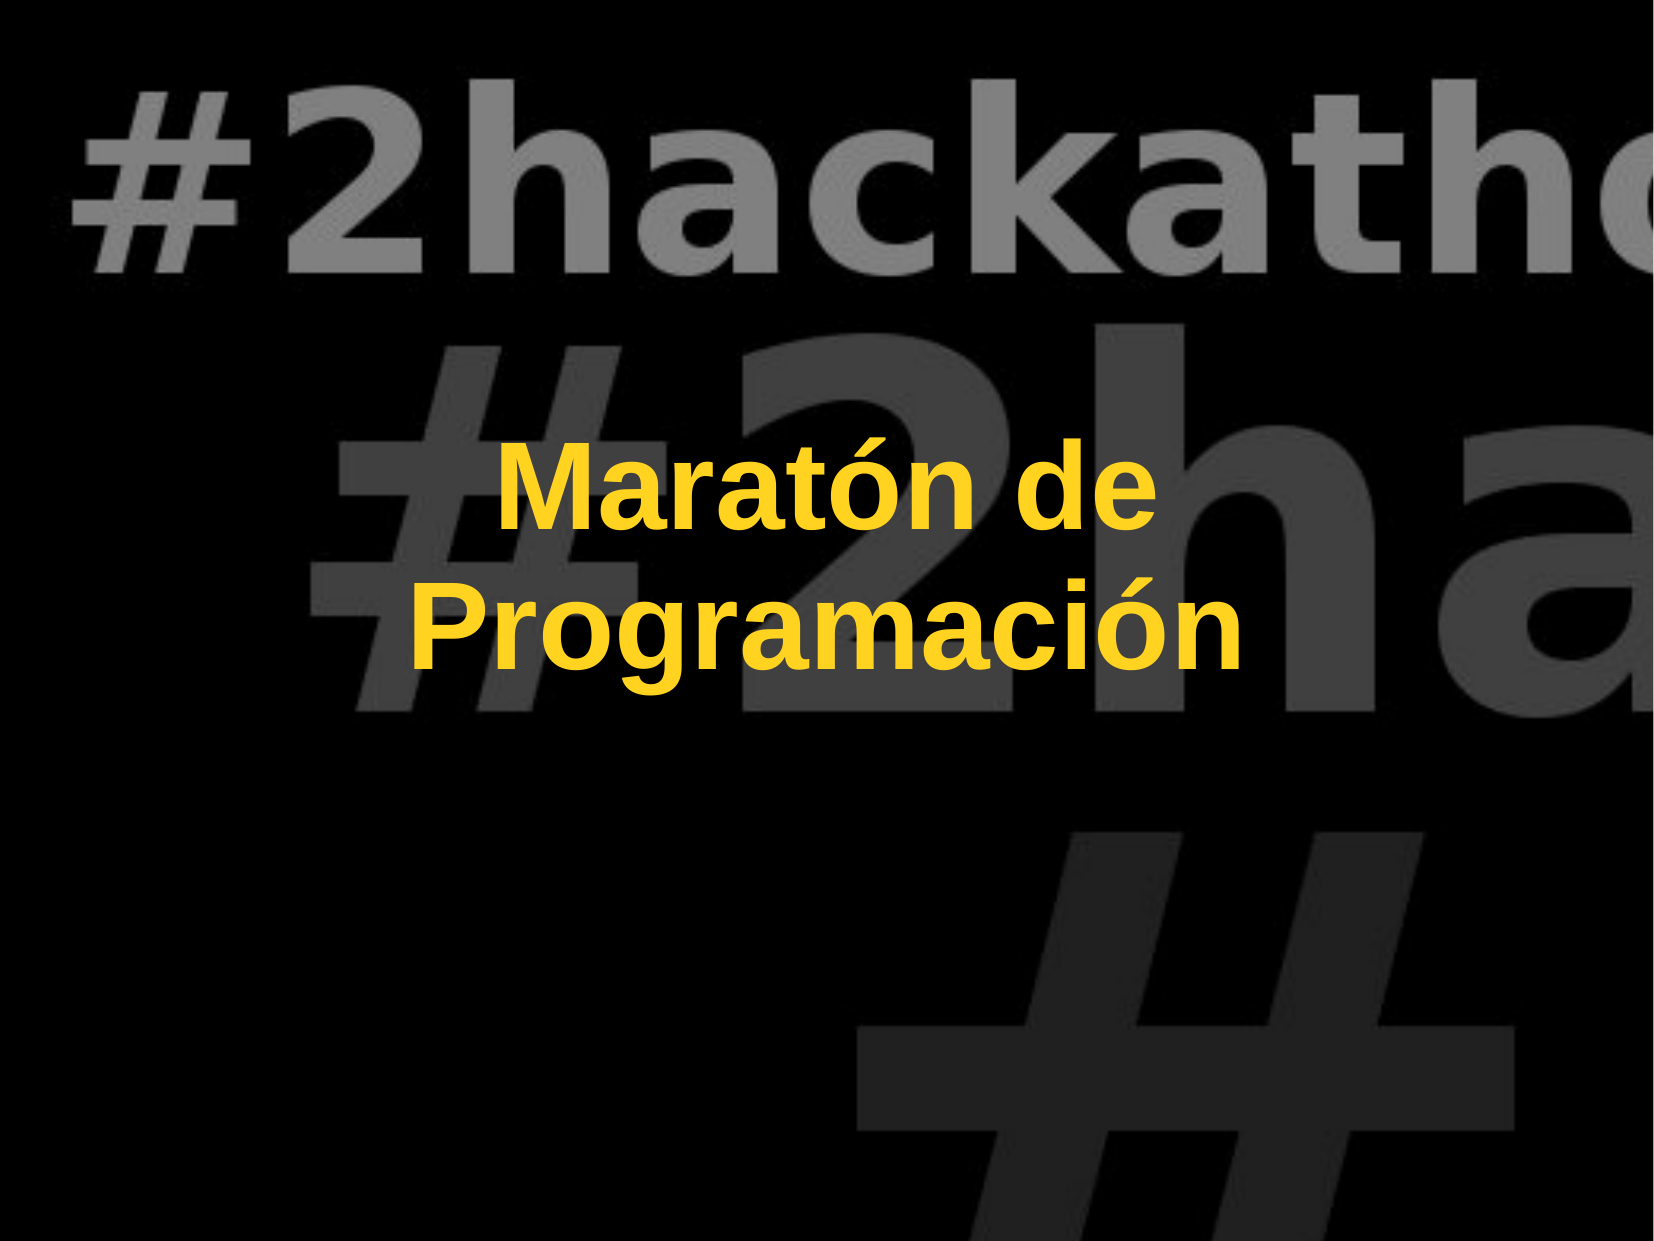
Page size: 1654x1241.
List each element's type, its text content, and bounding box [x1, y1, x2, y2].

picture [0, 0, 1654, 1241]
subtitle Maratón de Programación [82, 0, 1571, 1162]
